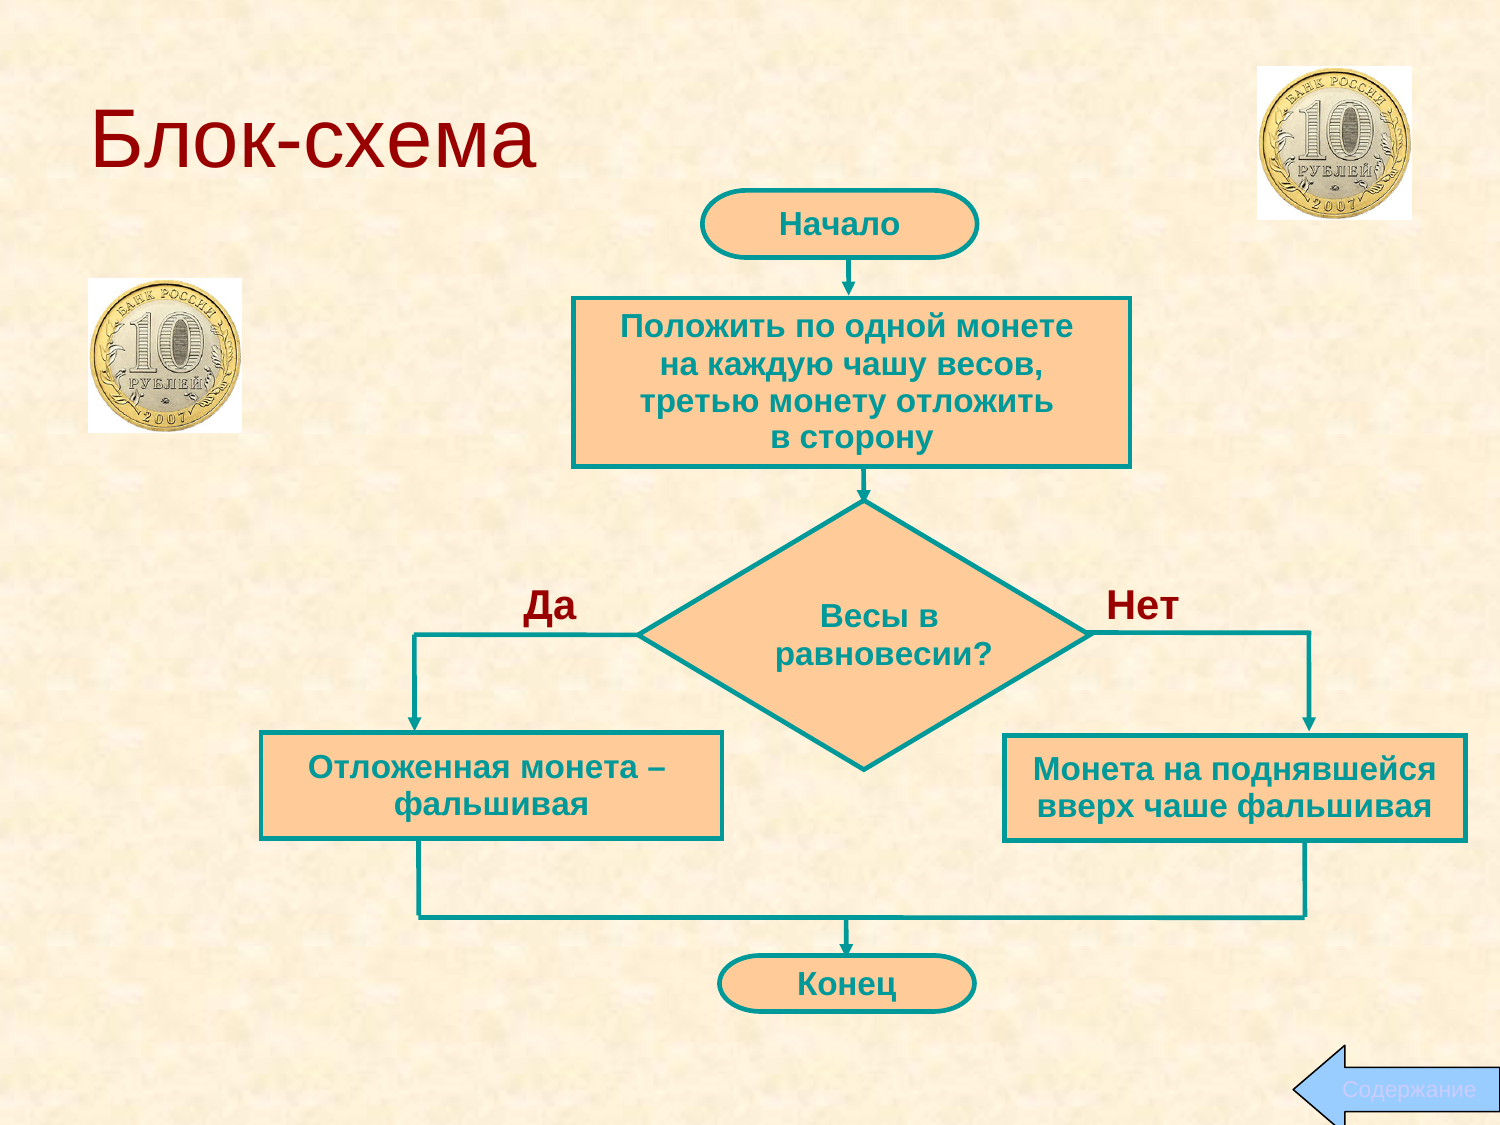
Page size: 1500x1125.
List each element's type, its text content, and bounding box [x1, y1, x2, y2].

text_box Положить по одной монете на каждую чашу весов, третью монету отложить в сторону [573, 297, 1130, 467]
text_box Монета на поднявшейся вверх чаше фальшивая [1004, 735, 1466, 841]
text_box Конец [719, 955, 975, 1012]
text_box Нет [1091, 574, 1216, 637]
text_box Отложенная монета – фальшивая [261, 732, 723, 839]
text_box Да [508, 574, 607, 637]
picture [1345, 1112, 1500, 1125]
text_box Содержание [1293, 1045, 1500, 1125]
picture [0, 0, 1500, 1125]
text_box Начало [704, 233, 976, 258]
text_box Блок-схема [75, 45, 1426, 233]
text_box Весы в равновесии? [640, 501, 1090, 770]
